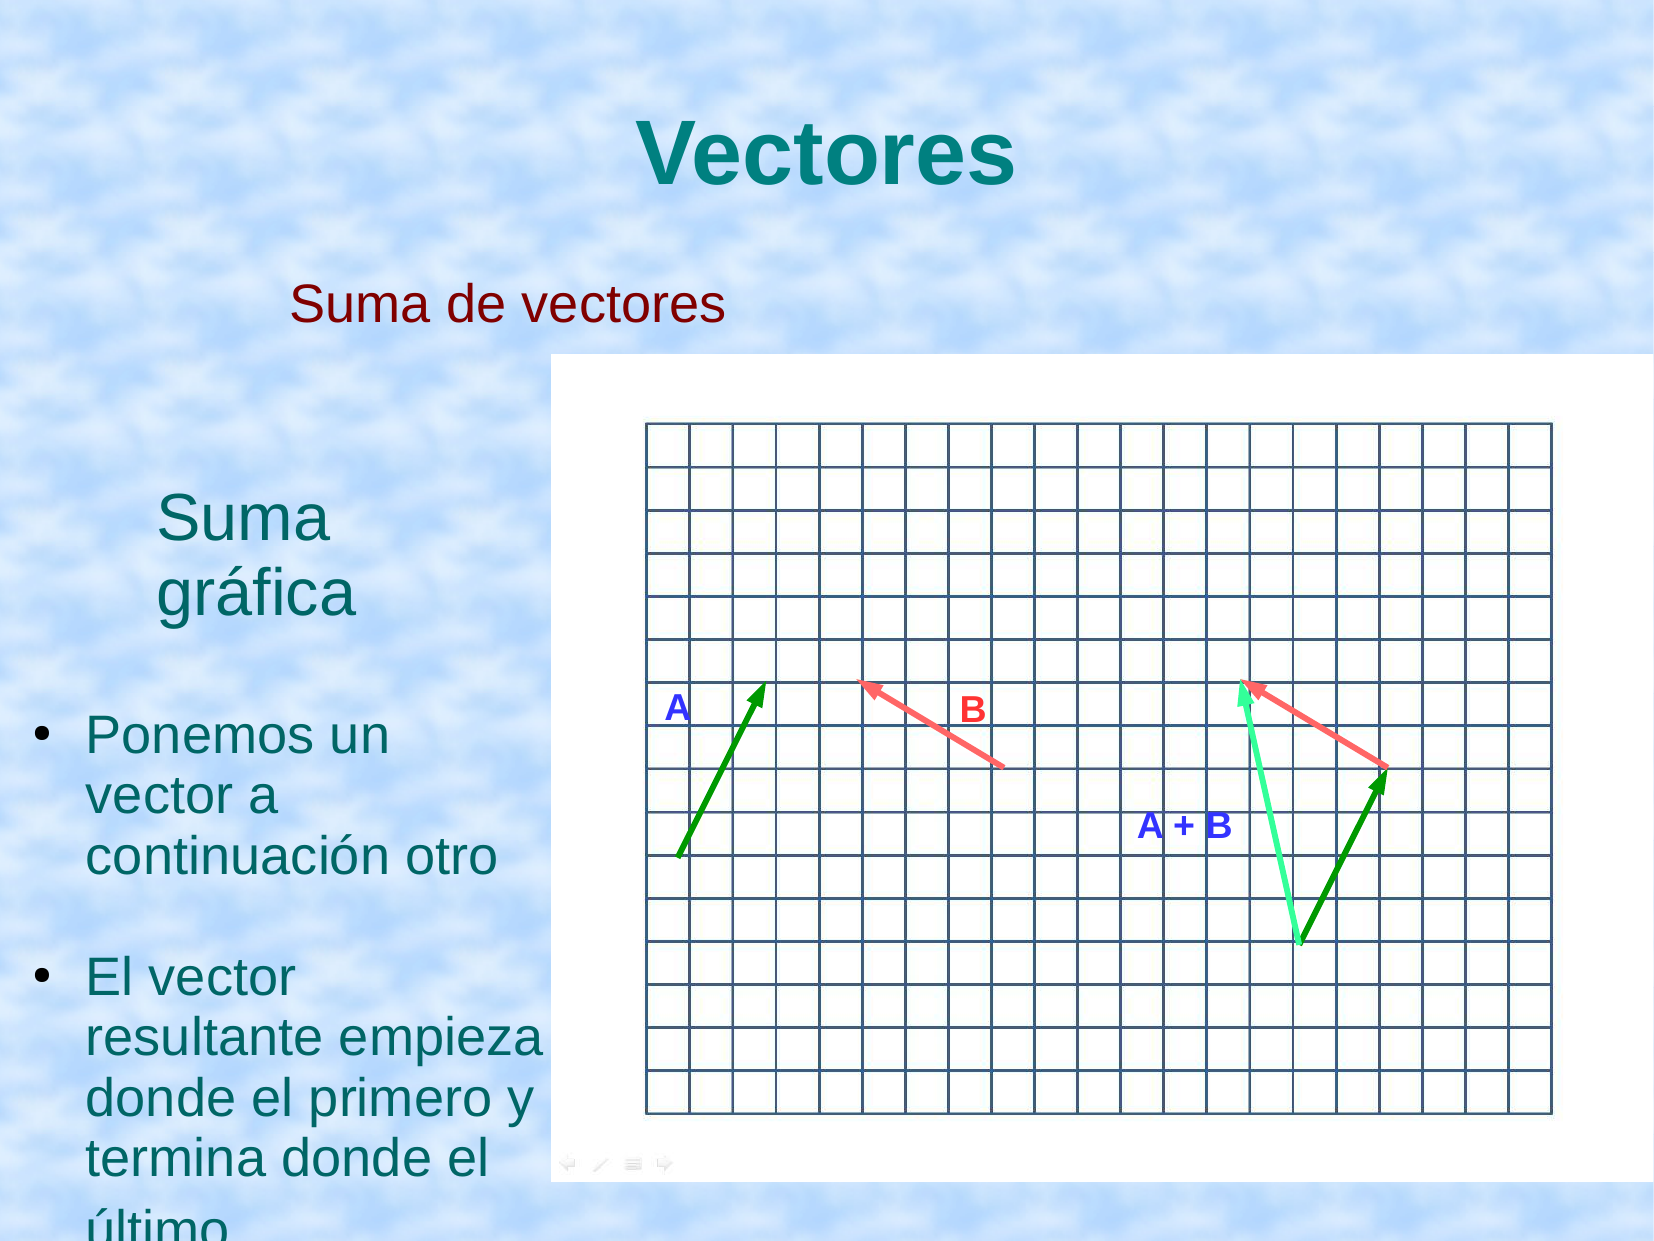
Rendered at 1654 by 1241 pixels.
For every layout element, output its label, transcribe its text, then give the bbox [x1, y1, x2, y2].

picture [0, 0, 1654, 1241]
picture [206, 1222, 222, 1241]
title Vectores [82, 49, 1571, 257]
picture [163, 1223, 174, 1241]
picture [179, 1223, 191, 1241]
text_box B [944, 681, 1004, 739]
text_box Suma gráfica Ponemos un vector a continuación otro El vector resultante empieza donde el primero y termina donde el último [0, 472, 562, 1131]
text_box Suma de vectores [132, 265, 1270, 355]
text_box A [649, 679, 709, 736]
text_box A + B [1122, 797, 1270, 854]
